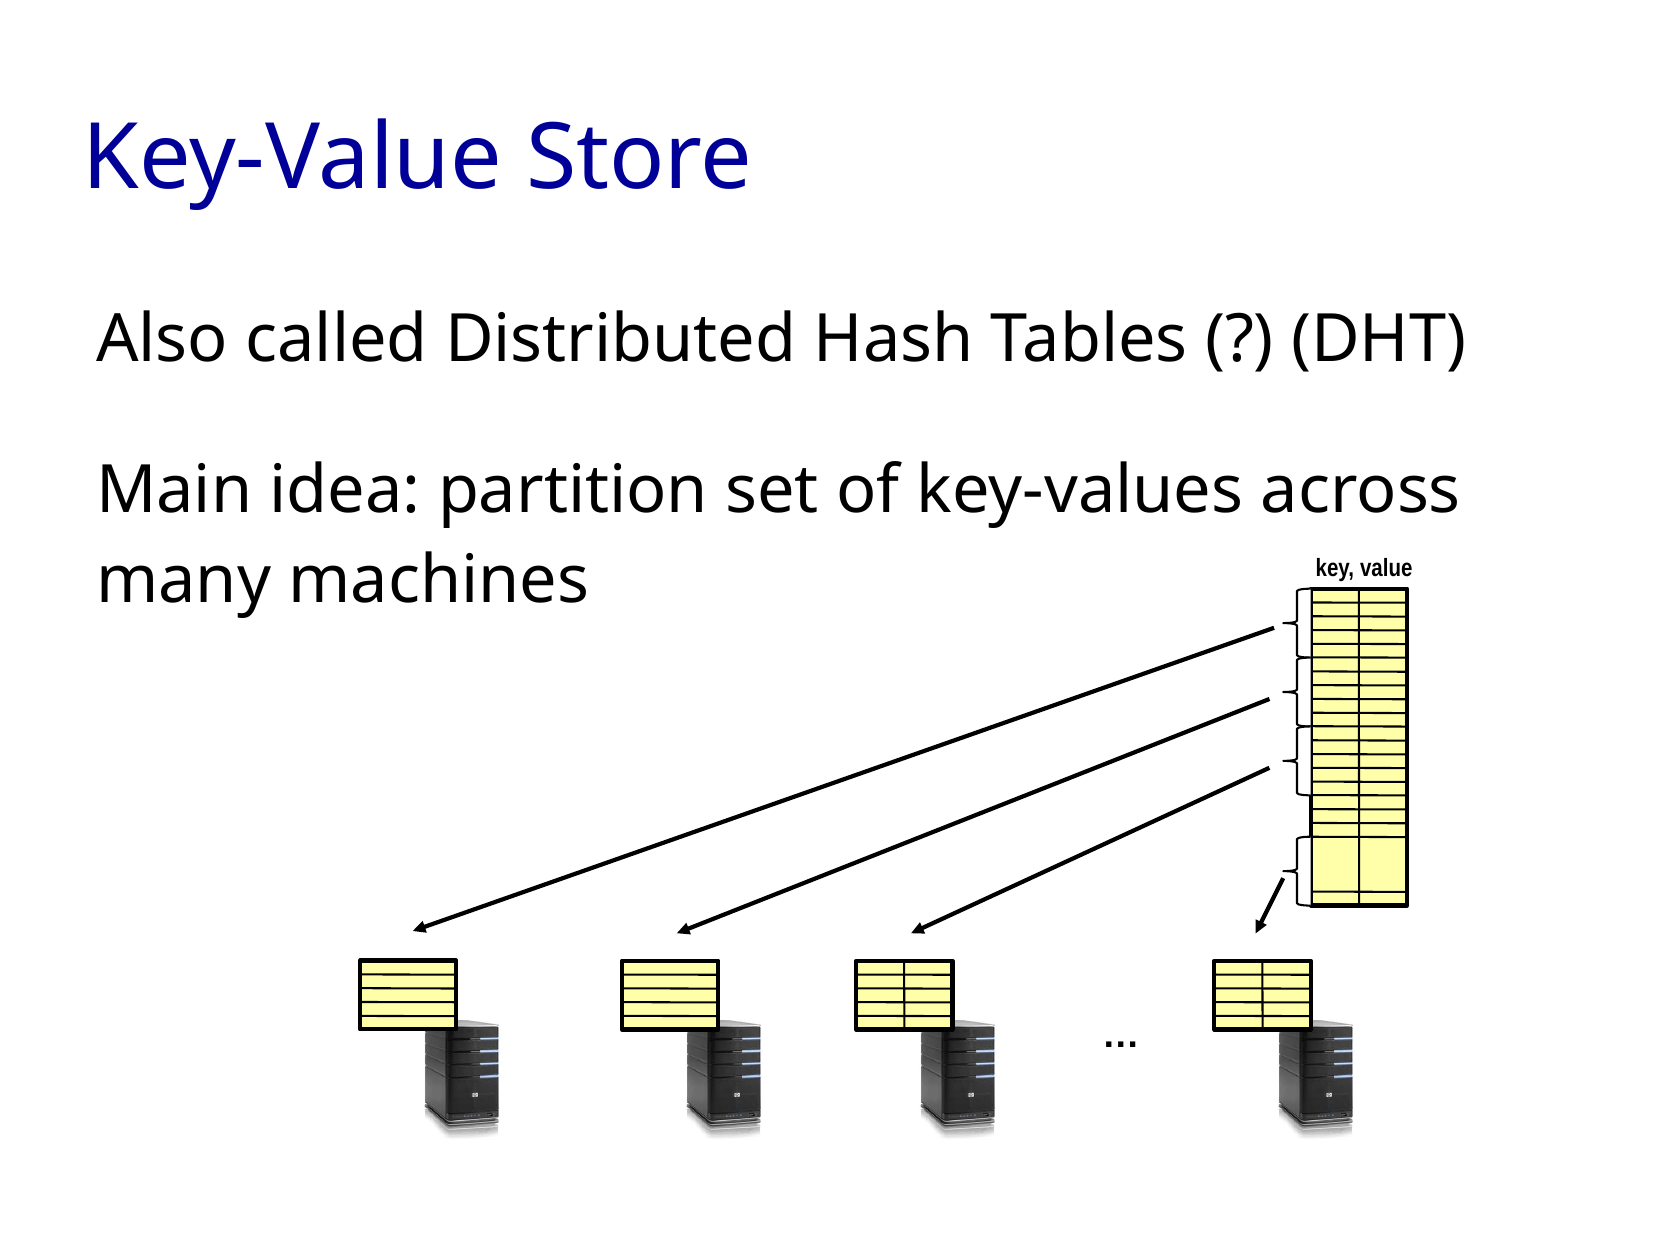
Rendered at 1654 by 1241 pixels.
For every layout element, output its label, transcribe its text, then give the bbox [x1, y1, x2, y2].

text_box [906, 963, 953, 973]
text_box [1264, 1018, 1311, 1030]
text_box [360, 990, 457, 1001]
text_box [1360, 590, 1408, 601]
text_box [1214, 976, 1261, 987]
text_box [906, 1004, 953, 1015]
text_box [1264, 976, 1311, 987]
text_box key, value [1300, 544, 1428, 590]
text_box [621, 1004, 719, 1015]
text_box [1214, 960, 1261, 973]
text_box [906, 976, 953, 987]
picture [401, 1015, 526, 1141]
picture [897, 1015, 1022, 1141]
text_box [360, 962, 457, 973]
text_box [856, 1017, 903, 1030]
title Key-Value Store [82, 49, 1571, 257]
text_box [911, 767, 1270, 934]
text_box [856, 990, 903, 1001]
text_box [360, 976, 457, 987]
text_box [906, 1018, 953, 1030]
text_box [1360, 701, 1408, 712]
text_box [1361, 825, 1408, 836]
text_box [1360, 673, 1408, 684]
text_box [1361, 769, 1408, 780]
text_box [621, 976, 719, 987]
text_box [1310, 824, 1358, 835]
text_box [1361, 742, 1408, 753]
text_box [621, 962, 719, 973]
text_box [621, 1017, 719, 1030]
text_box [1214, 990, 1261, 1001]
text_box [1361, 893, 1408, 906]
text_box [1360, 632, 1408, 643]
text_box … [1087, 1002, 1155, 1062]
text_box [1360, 728, 1408, 739]
text_box [360, 1004, 457, 1015]
text_box [1360, 618, 1408, 629]
text_box [1310, 797, 1358, 808]
text_box [1361, 797, 1408, 808]
picture [1255, 1015, 1380, 1140]
list Also called Distributed Hash Tables (?) (DHT) Main idea: partition set of key-values across many machines [60, 290, 1571, 1096]
text_box [856, 976, 903, 987]
text_box [1255, 878, 1284, 934]
text_box [1310, 811, 1358, 822]
text_box [1264, 1004, 1311, 1015]
text_box [621, 990, 719, 1001]
text_box [1264, 960, 1311, 973]
text_box [856, 1004, 903, 1014]
text_box [676, 698, 1270, 934]
text_box [1283, 836, 1358, 906]
text_box [1360, 659, 1408, 670]
text_box [412, 627, 1275, 931]
text_box [1214, 1017, 1261, 1030]
text_box [1361, 783, 1408, 794]
text_box [1360, 645, 1408, 656]
text_box [856, 962, 903, 973]
text_box [1361, 838, 1408, 890]
text_box [1361, 756, 1408, 767]
text_box [1361, 811, 1408, 822]
picture [663, 1015, 788, 1141]
text_box [1360, 714, 1408, 725]
text_box [1360, 687, 1408, 698]
text_box [1283, 589, 1357, 796]
text_box [360, 1017, 457, 1030]
text_box [1214, 1004, 1261, 1014]
text_box [1264, 990, 1311, 1001]
text_box [1360, 604, 1408, 615]
text_box [906, 990, 953, 1001]
